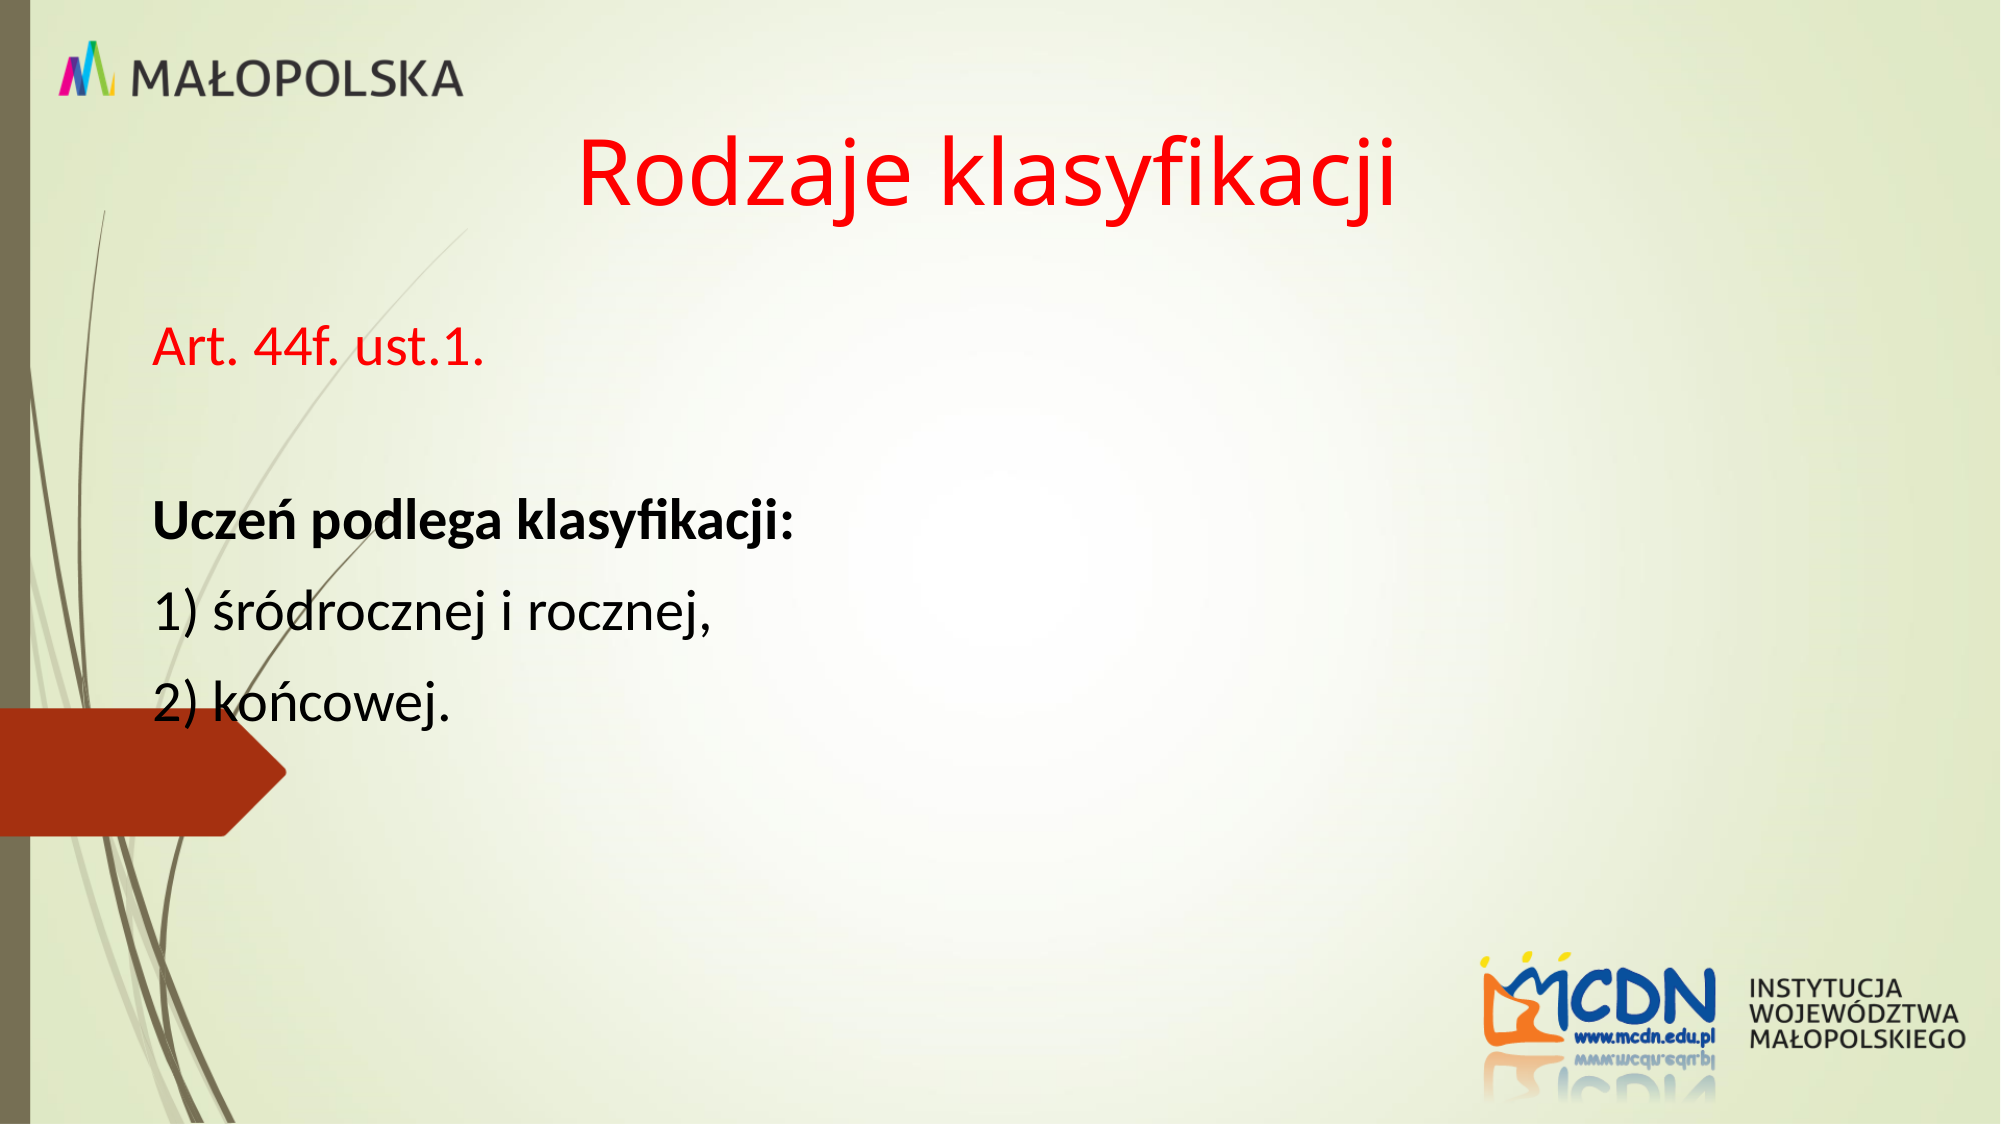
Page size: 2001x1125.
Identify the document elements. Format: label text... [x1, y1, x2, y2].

picture [0, 0, 2001, 1125]
title Rodzaje klasyfikacji [137, 59, 1863, 278]
list Art. 44f. ust.1. Uczeń podlega klasyfikacji: 1) śródrocznej i rocznej, 2) końcowej. [137, 299, 1863, 1014]
